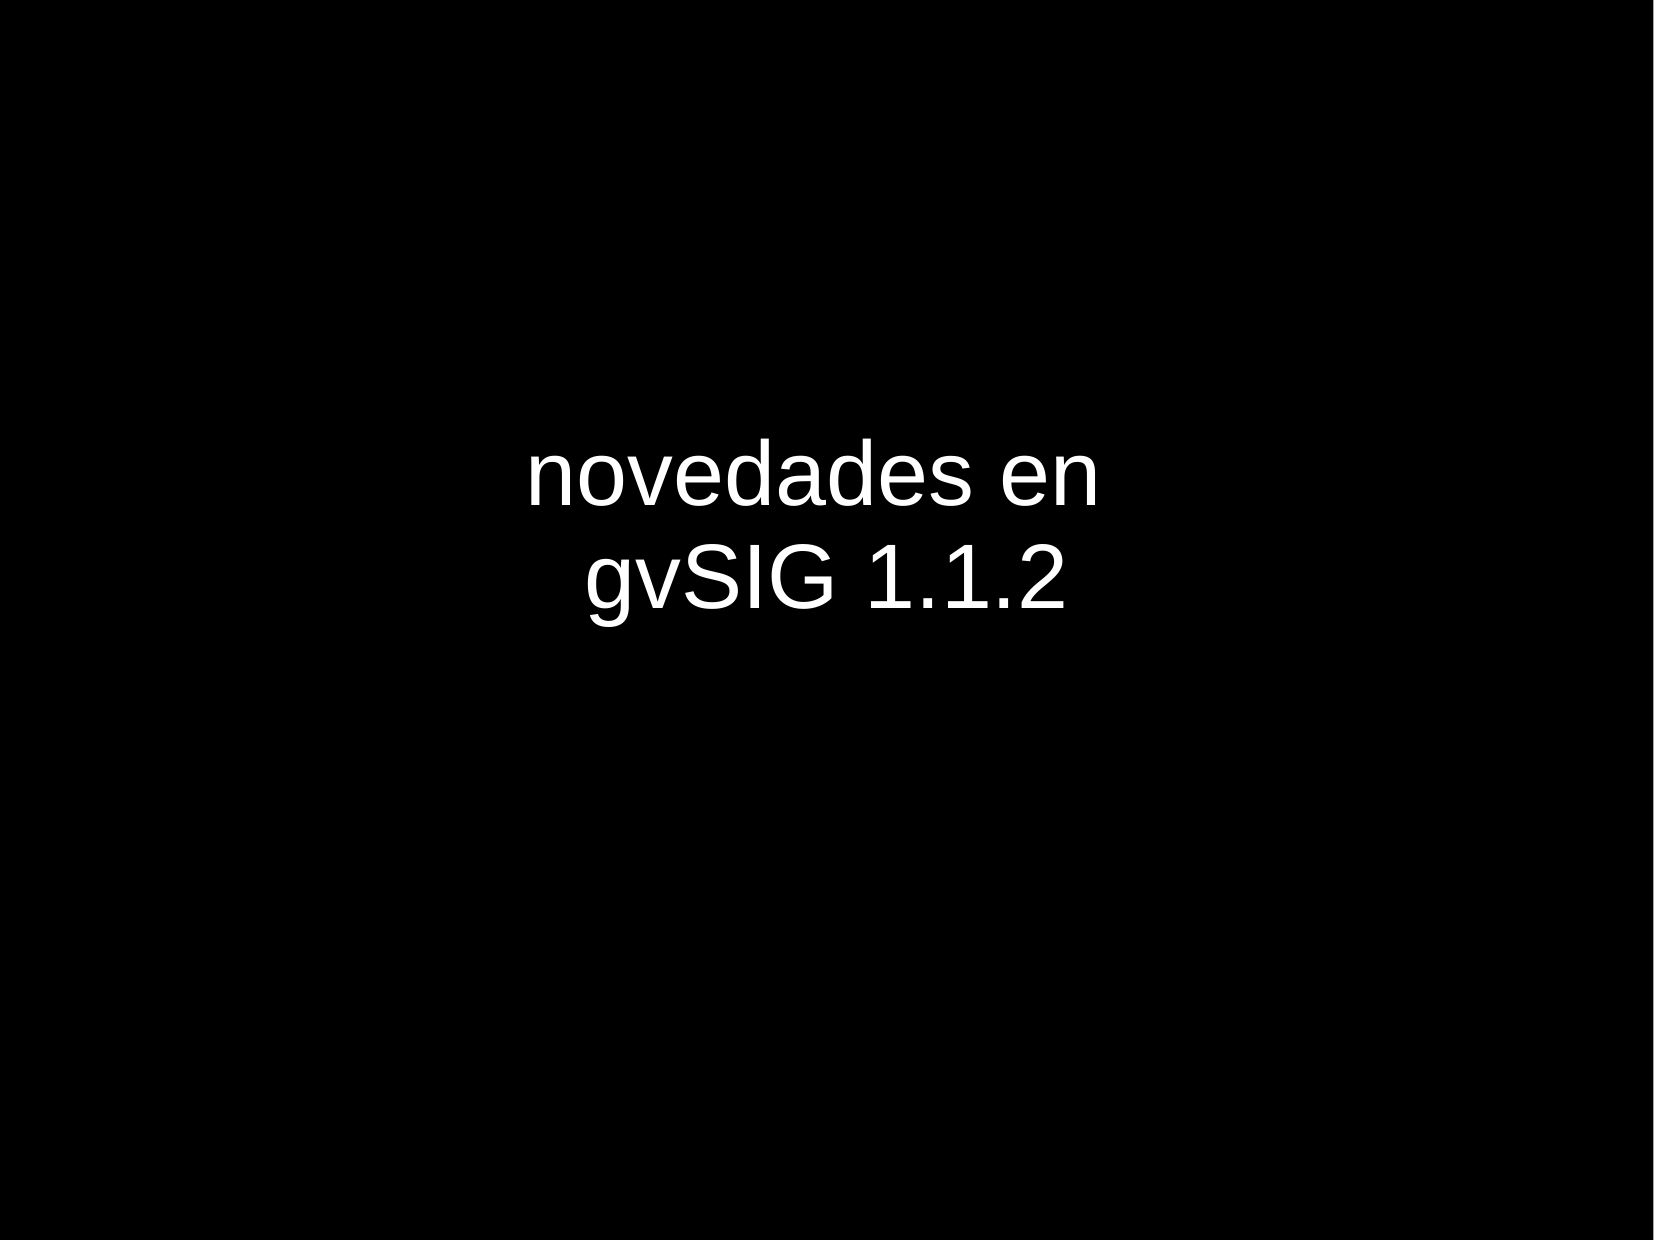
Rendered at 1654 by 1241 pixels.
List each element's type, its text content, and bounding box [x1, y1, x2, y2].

title novedades en gvSIG 1.1.2 [82, 421, 1571, 629]
